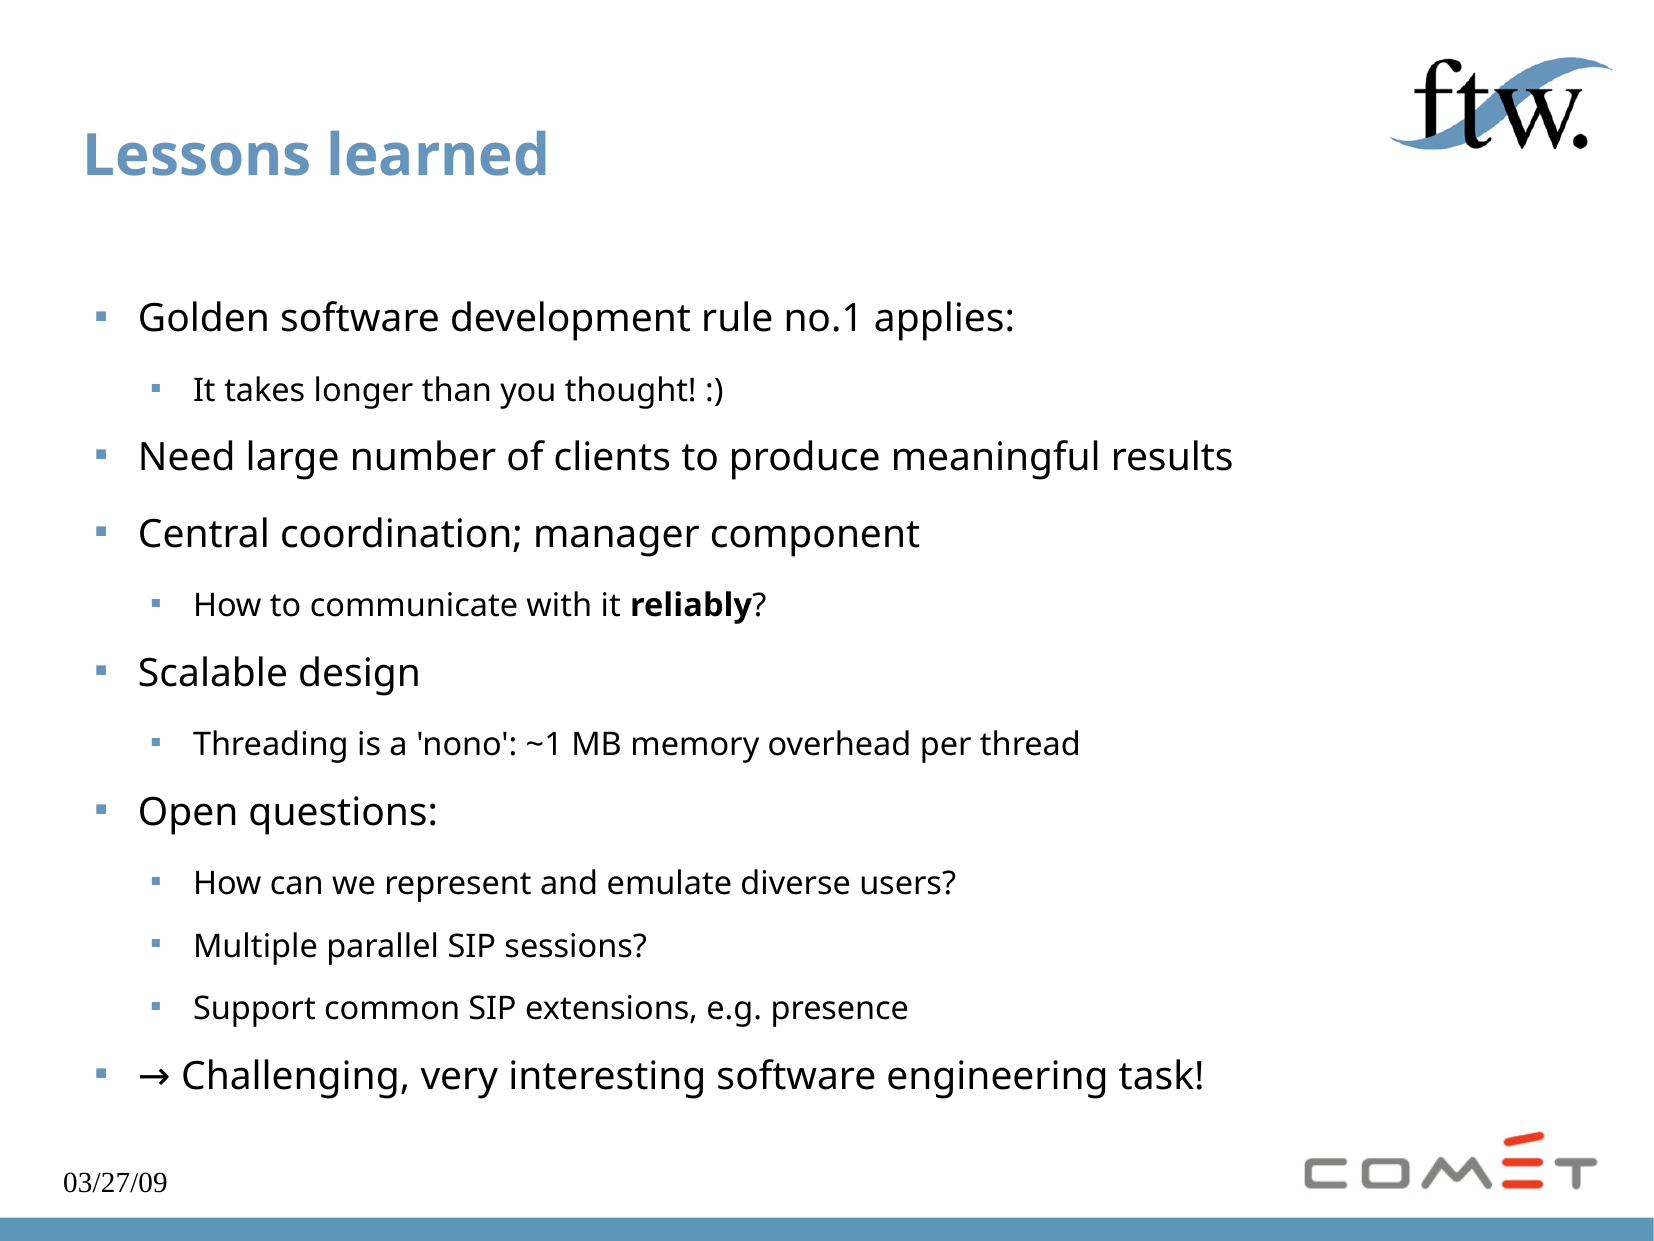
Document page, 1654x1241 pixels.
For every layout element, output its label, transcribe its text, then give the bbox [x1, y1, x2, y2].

title Lessons learned [82, 49, 1351, 257]
picture [1387, 56, 1613, 150]
list Golden software development rule no.1 applies: It takes longer than you thought! :) Need large number of clients to produce meaningful results Central coordination; manager component How to communicate with it reliably? Scalable design Threading is a 'nono': ~1 MB memory overhead per thread Open questions: How can we represent and emulate diverse users? Multiple parallel SIP sessions? Support common SIP extensions, e.g. presence → Challenging, very interesting software engineering task! [82, 290, 1571, 1109]
picture [1292, 1120, 1612, 1212]
